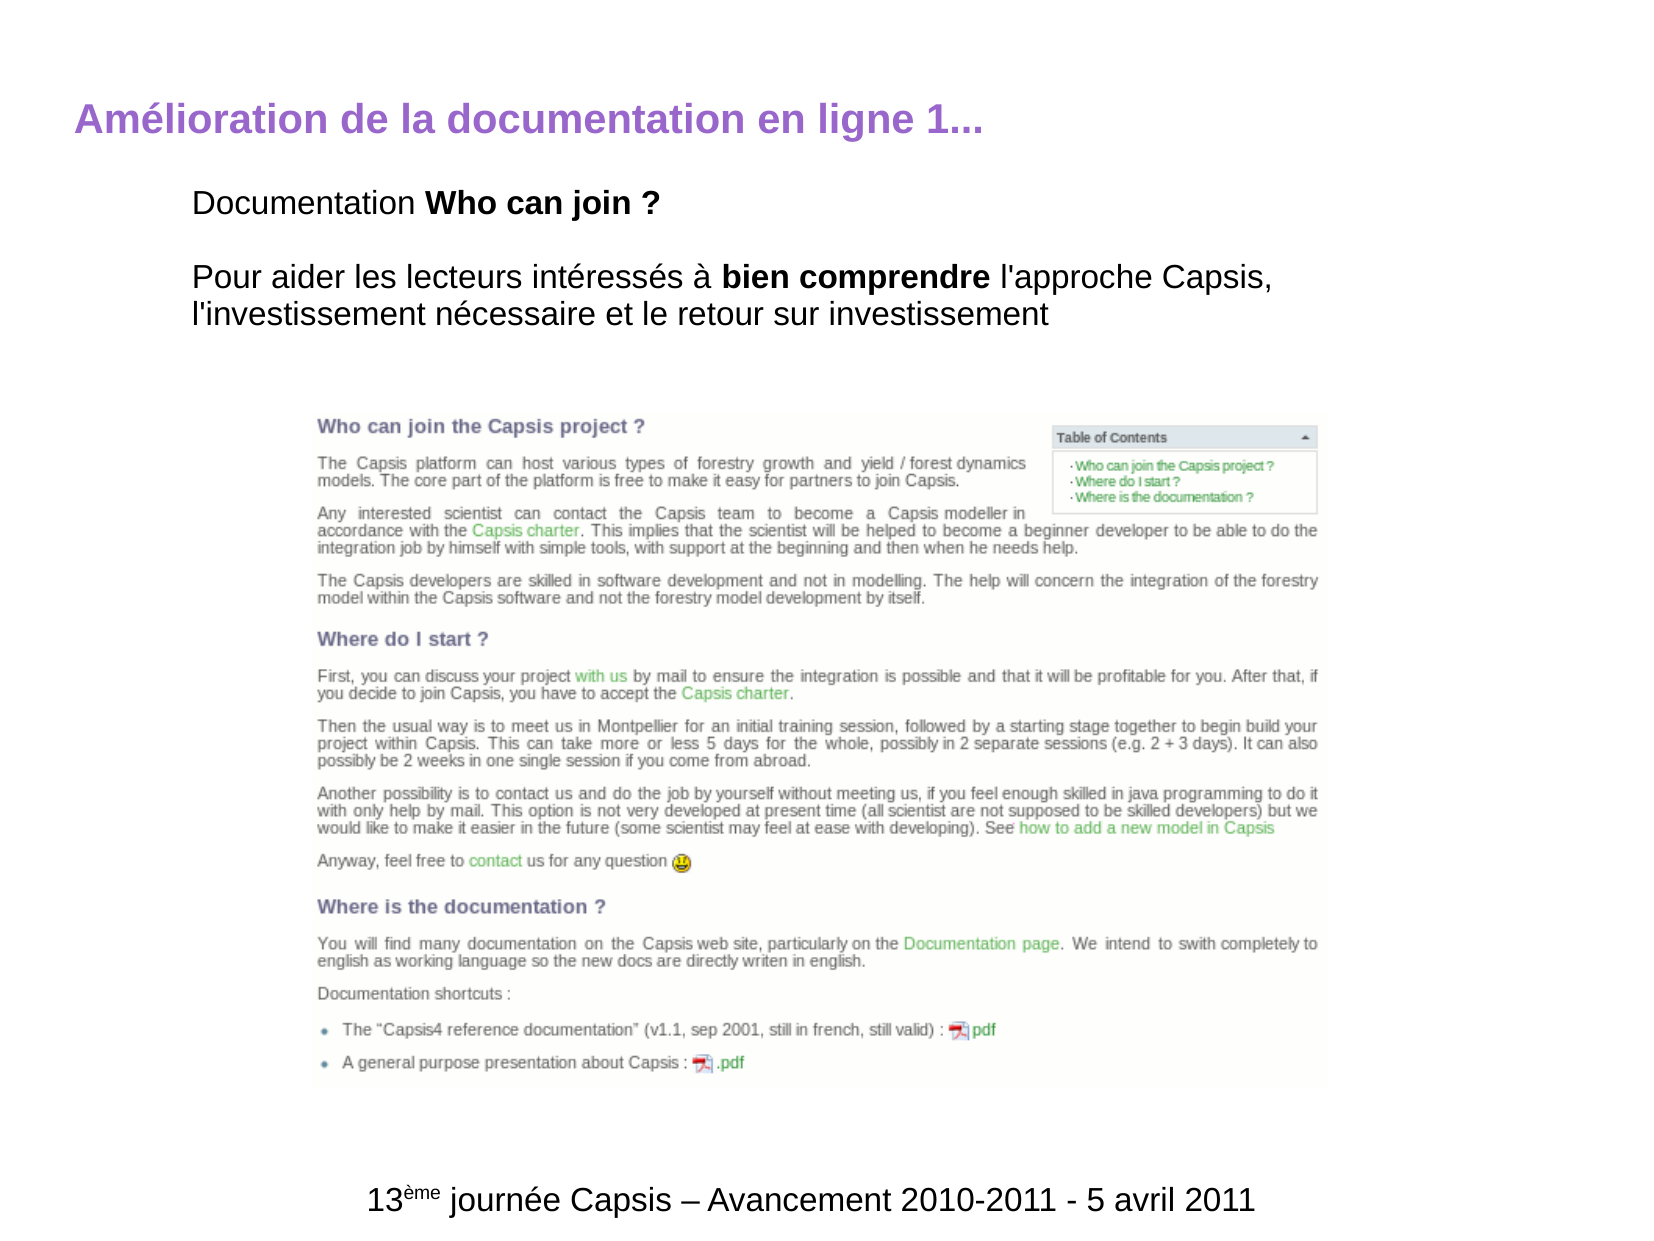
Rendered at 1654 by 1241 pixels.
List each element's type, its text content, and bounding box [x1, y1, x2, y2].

picture [313, 413, 1329, 1089]
text_box Amélioration de la documentation en ligne 1... [59, 88, 1388, 158]
text_box Documentation Who can join ? Pour aider les lecteurs intéressés à bien comprendre l'approche Capsis, l'investissement nécessaire et le retour sur investissement [177, 177, 1506, 444]
